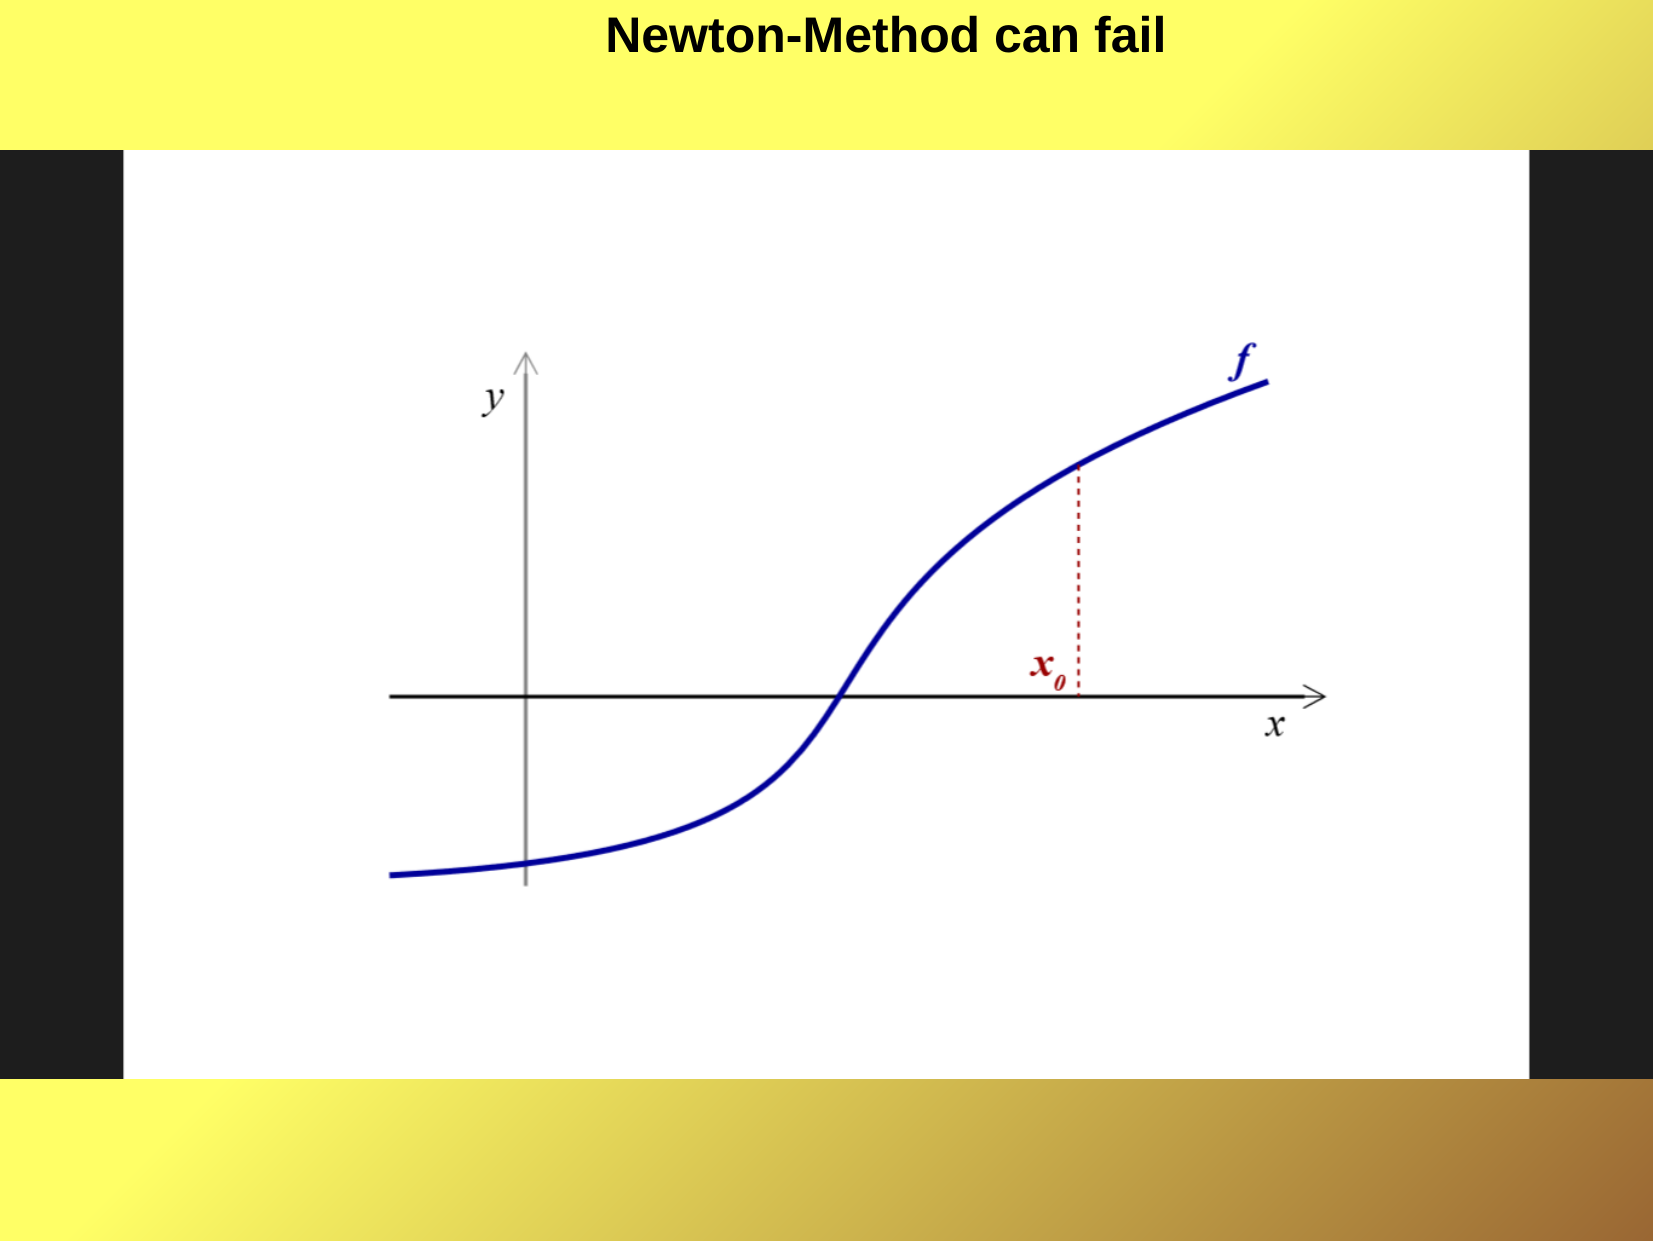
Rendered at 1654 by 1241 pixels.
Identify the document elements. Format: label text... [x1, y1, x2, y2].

picture [0, 150, 1653, 1080]
text_box Newton-Method can fail [590, 0, 1565, 72]
